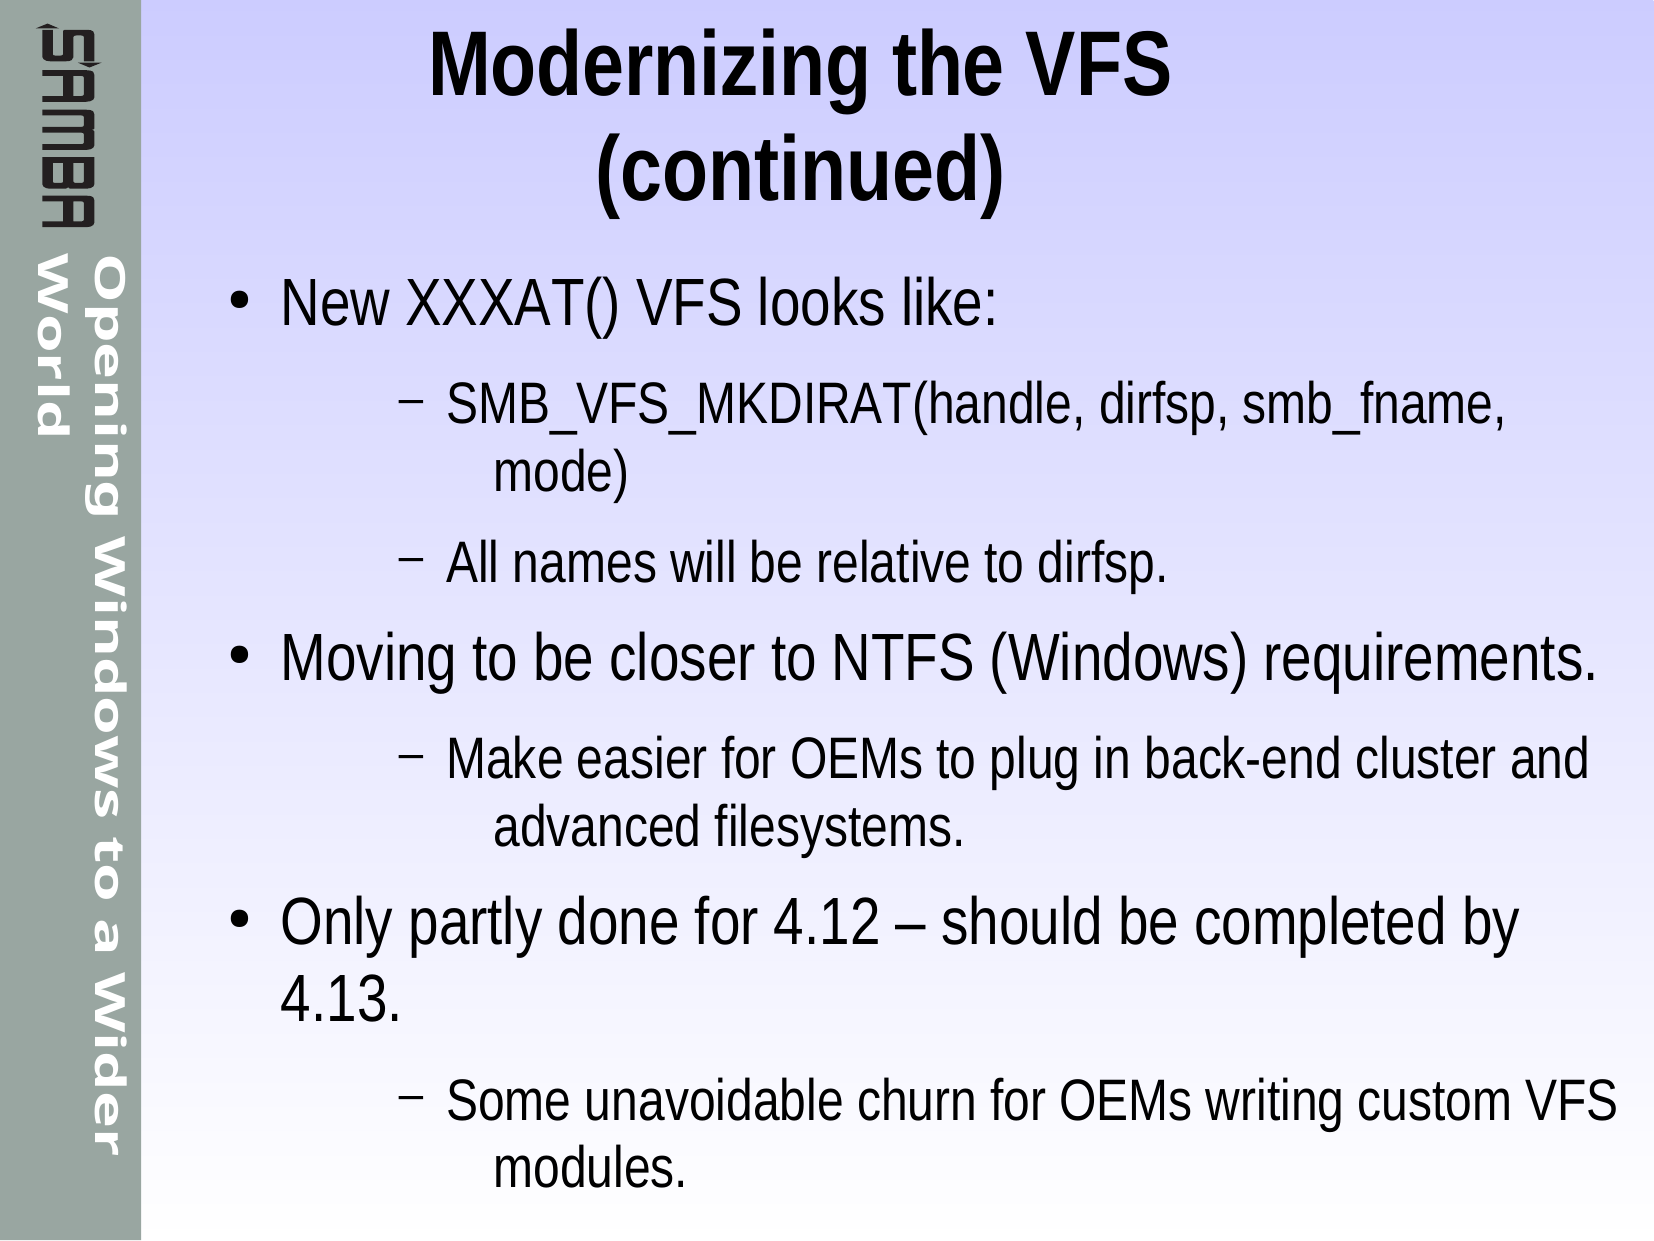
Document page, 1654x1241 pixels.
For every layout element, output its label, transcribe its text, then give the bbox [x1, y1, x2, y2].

list New XXXAT() VFS looks like: SMB_VFS_MKDIRAT(handle, dirfsp, smb_fname, mode) All names will be relative to dirfsp. Moving to be closer to NTFS (Windows) requirements. Make easier for OEMs to plug in back-end cluster and advanced filesystems. Only partly done for 4.12 – should be completed by 4.13. Some unavoidable churn for OEMs writing custom VFS modules. [210, 262, 1623, 1201]
title Modernizing the VFS (continued) [266, 0, 1336, 242]
